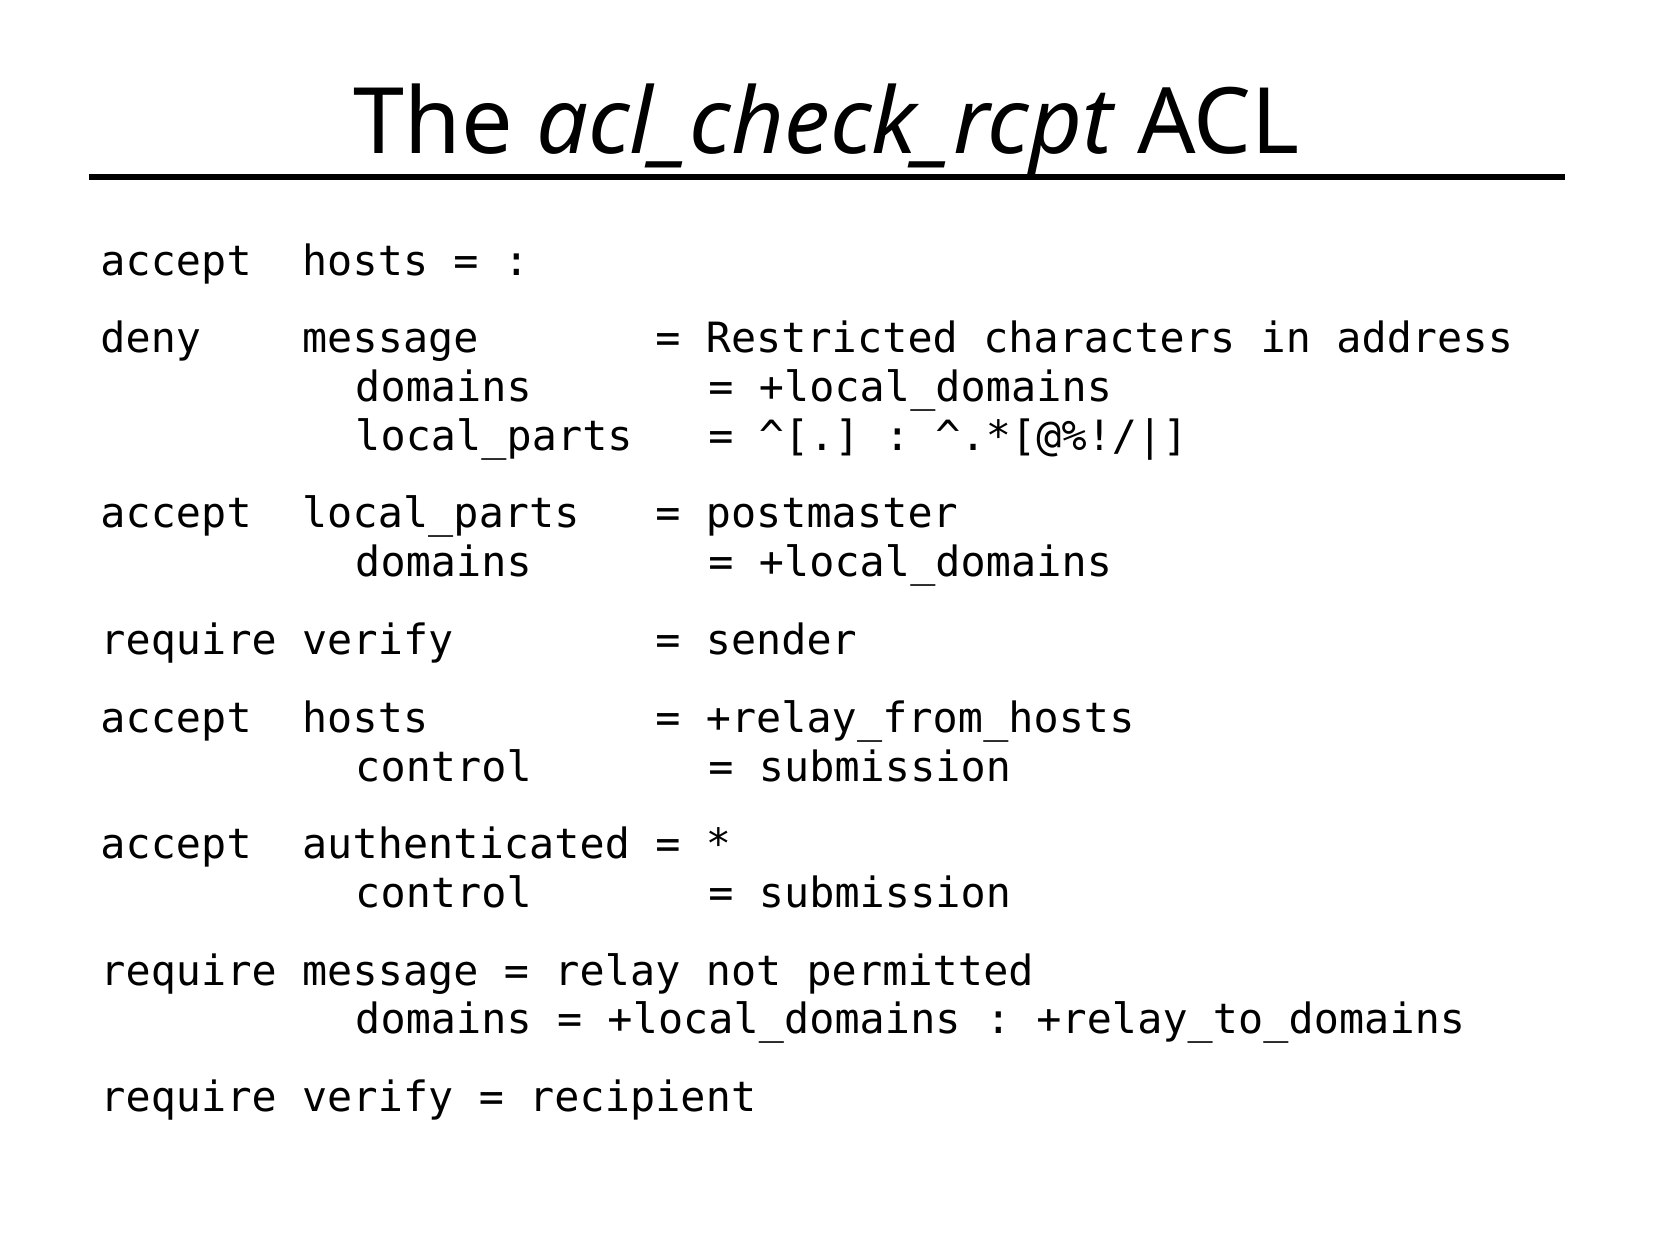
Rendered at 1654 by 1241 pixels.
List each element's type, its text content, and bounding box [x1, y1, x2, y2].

title The acl_check_rcpt ACL [82, 36, 1571, 200]
list accept hosts = : deny message = Restricted characters in address domains = +local_domains local_parts = ^[.] : ^.*[@%!/|] accept local_parts = postmaster domains = +local_domains require verify = sender accept hosts = +relay_from_hosts control = submission accept authenticated = * control = submission require message = relay not permitted domains = +local_domains : +relay_to_domains require verify = recipient [82, 236, 1571, 1122]
